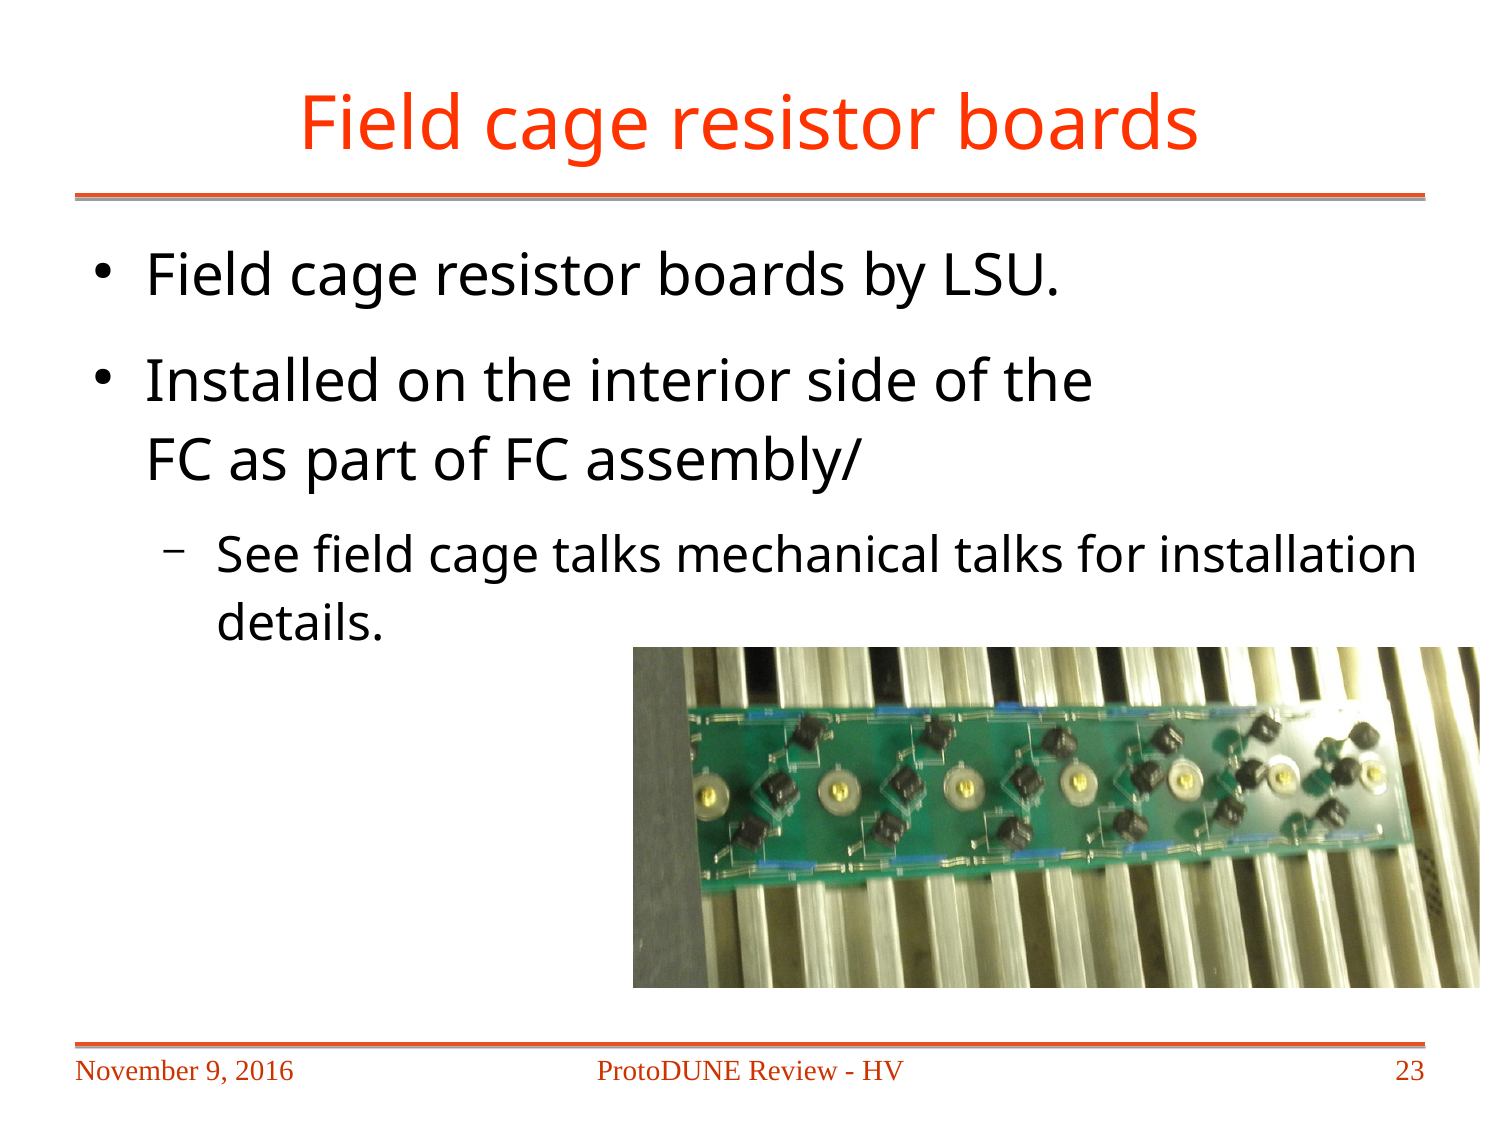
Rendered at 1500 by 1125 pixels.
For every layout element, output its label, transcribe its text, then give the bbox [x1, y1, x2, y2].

title Field cage resistor boards [75, 44, 1425, 196]
list Field cage resistor boards by LSU. Installed on the interior side of the FC as part of FC assembly/ See field cage talks mechanical talks for installation details. [75, 232, 1425, 1002]
picture [633, 647, 1480, 988]
